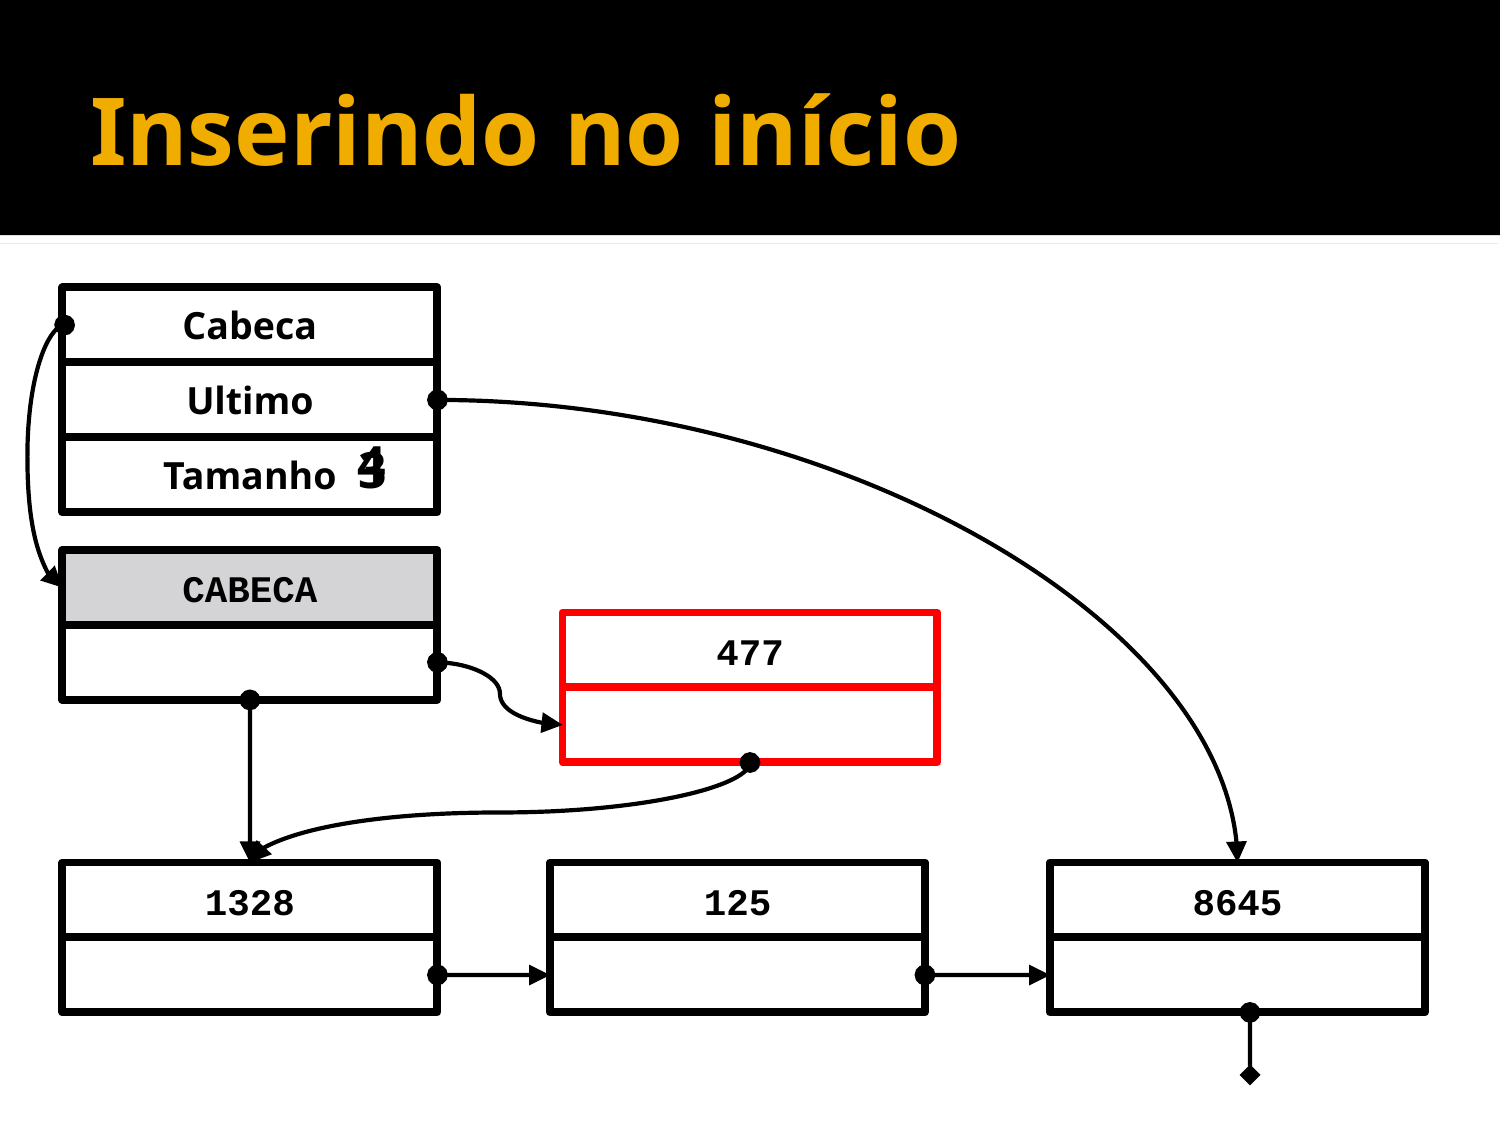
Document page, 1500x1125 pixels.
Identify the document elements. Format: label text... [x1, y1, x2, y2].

text_box Cabeca [62, 287, 438, 362]
text_box CABECA [62, 549, 438, 624]
text_box Ultimo [62, 362, 438, 437]
text_box 4 [342, 424, 401, 500]
text_box 1328 [62, 862, 438, 937]
text_box [62, 624, 438, 700]
text_box 477 [562, 612, 938, 687]
text_box 3 [343, 430, 402, 506]
text_box [549, 937, 925, 1013]
text_box 125 [549, 862, 925, 937]
text_box [562, 687, 938, 763]
text_box [62, 937, 438, 1013]
text_box Tamanho [62, 437, 438, 513]
text_box [1049, 937, 1425, 1013]
text_box 8645 [1049, 862, 1425, 937]
title Inserindo no início [75, 25, 1425, 231]
